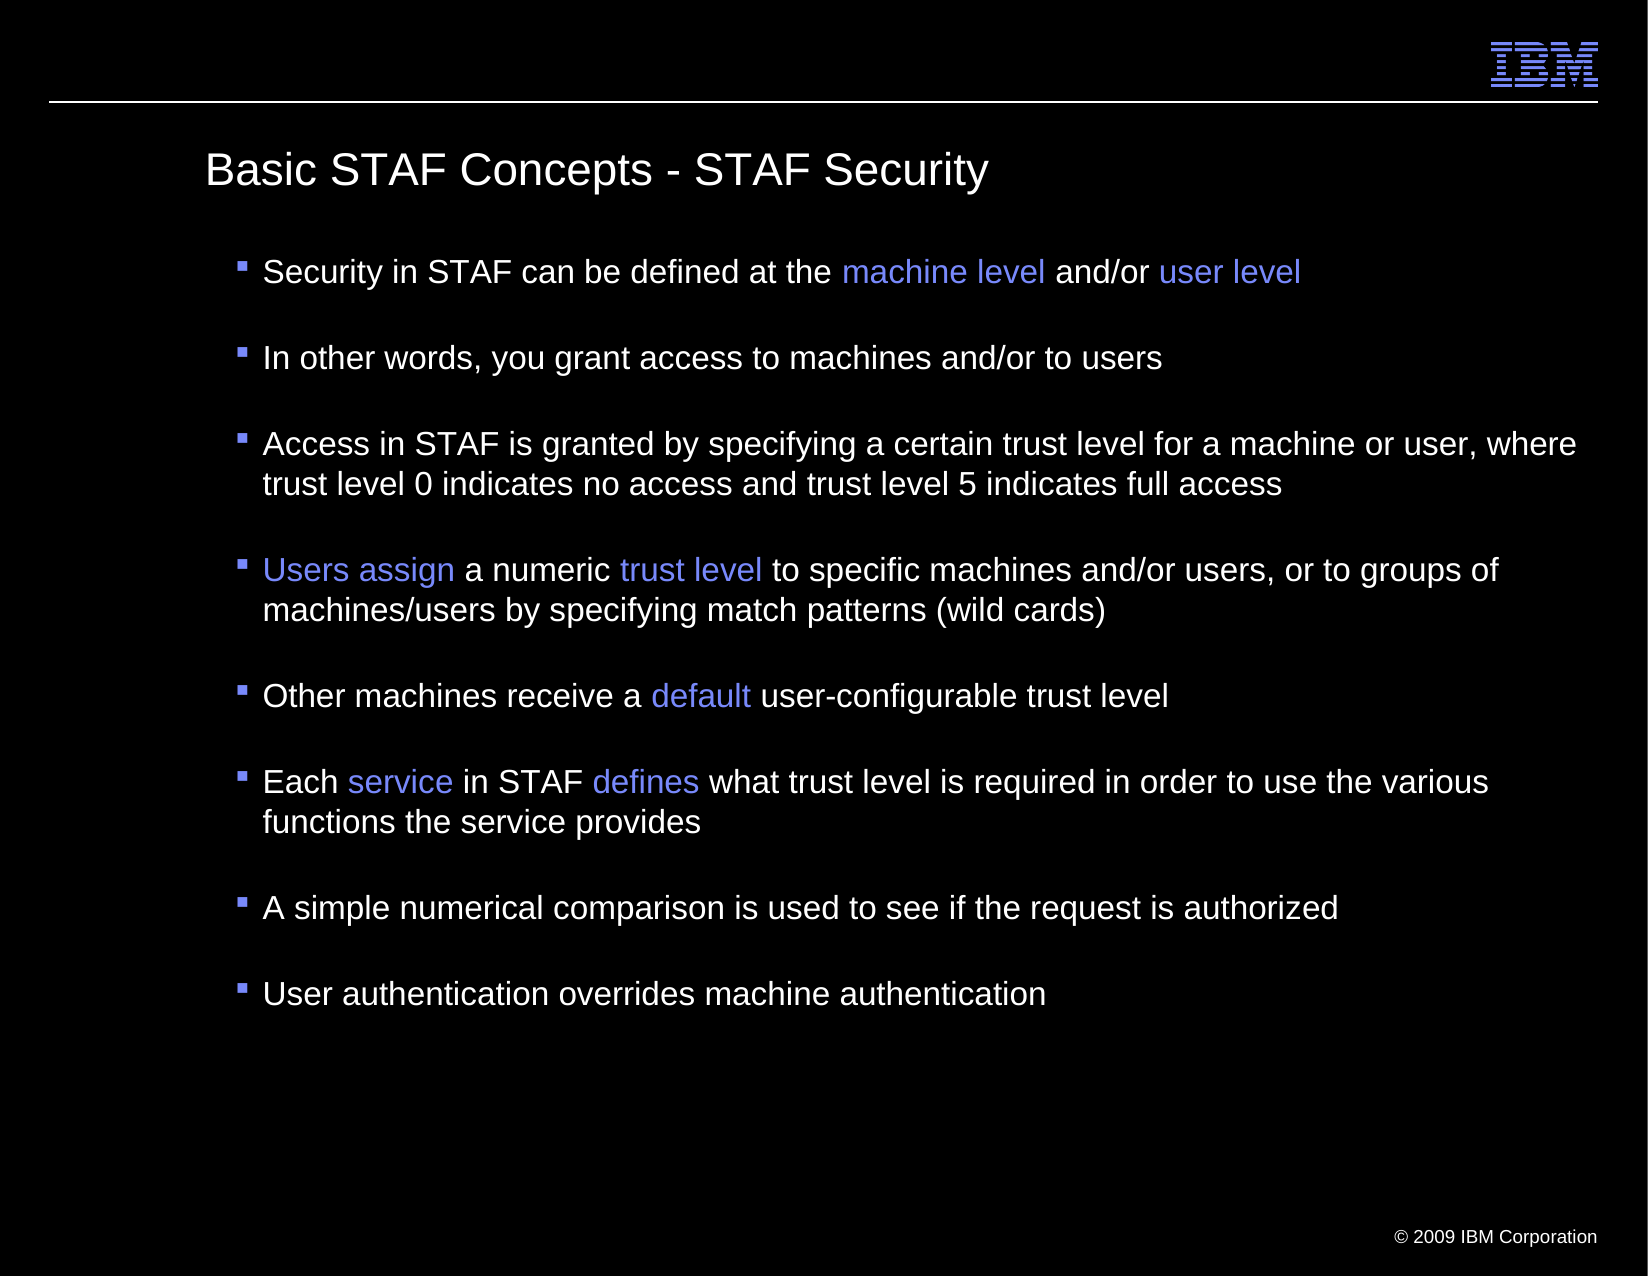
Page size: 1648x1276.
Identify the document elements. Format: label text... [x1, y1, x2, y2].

title Basic STAF Concepts - STAF Security [188, 137, 1648, 231]
text_box Security in STAF can be defined at the machine level and/or user level In other words, you grant access to machines and/or to users Access in STAF is granted by specifying a certain trust level for a machine or user, where trust level 0 indicates no access and trust level 5 indicates full access Users assign a numeric trust level to specific machines and/or users, or to groups of machines/users by specifying match patterns (wild cards) Other machines receive a default user-configurable trust level Each service in STAF defines what trust level is required in order to use the various functions the service provides A simple numerical comparison is used to see if the request is authorized User authentication overrides machine authentication [235, 250, 1584, 1105]
picture [1491, 42, 1598, 87]
